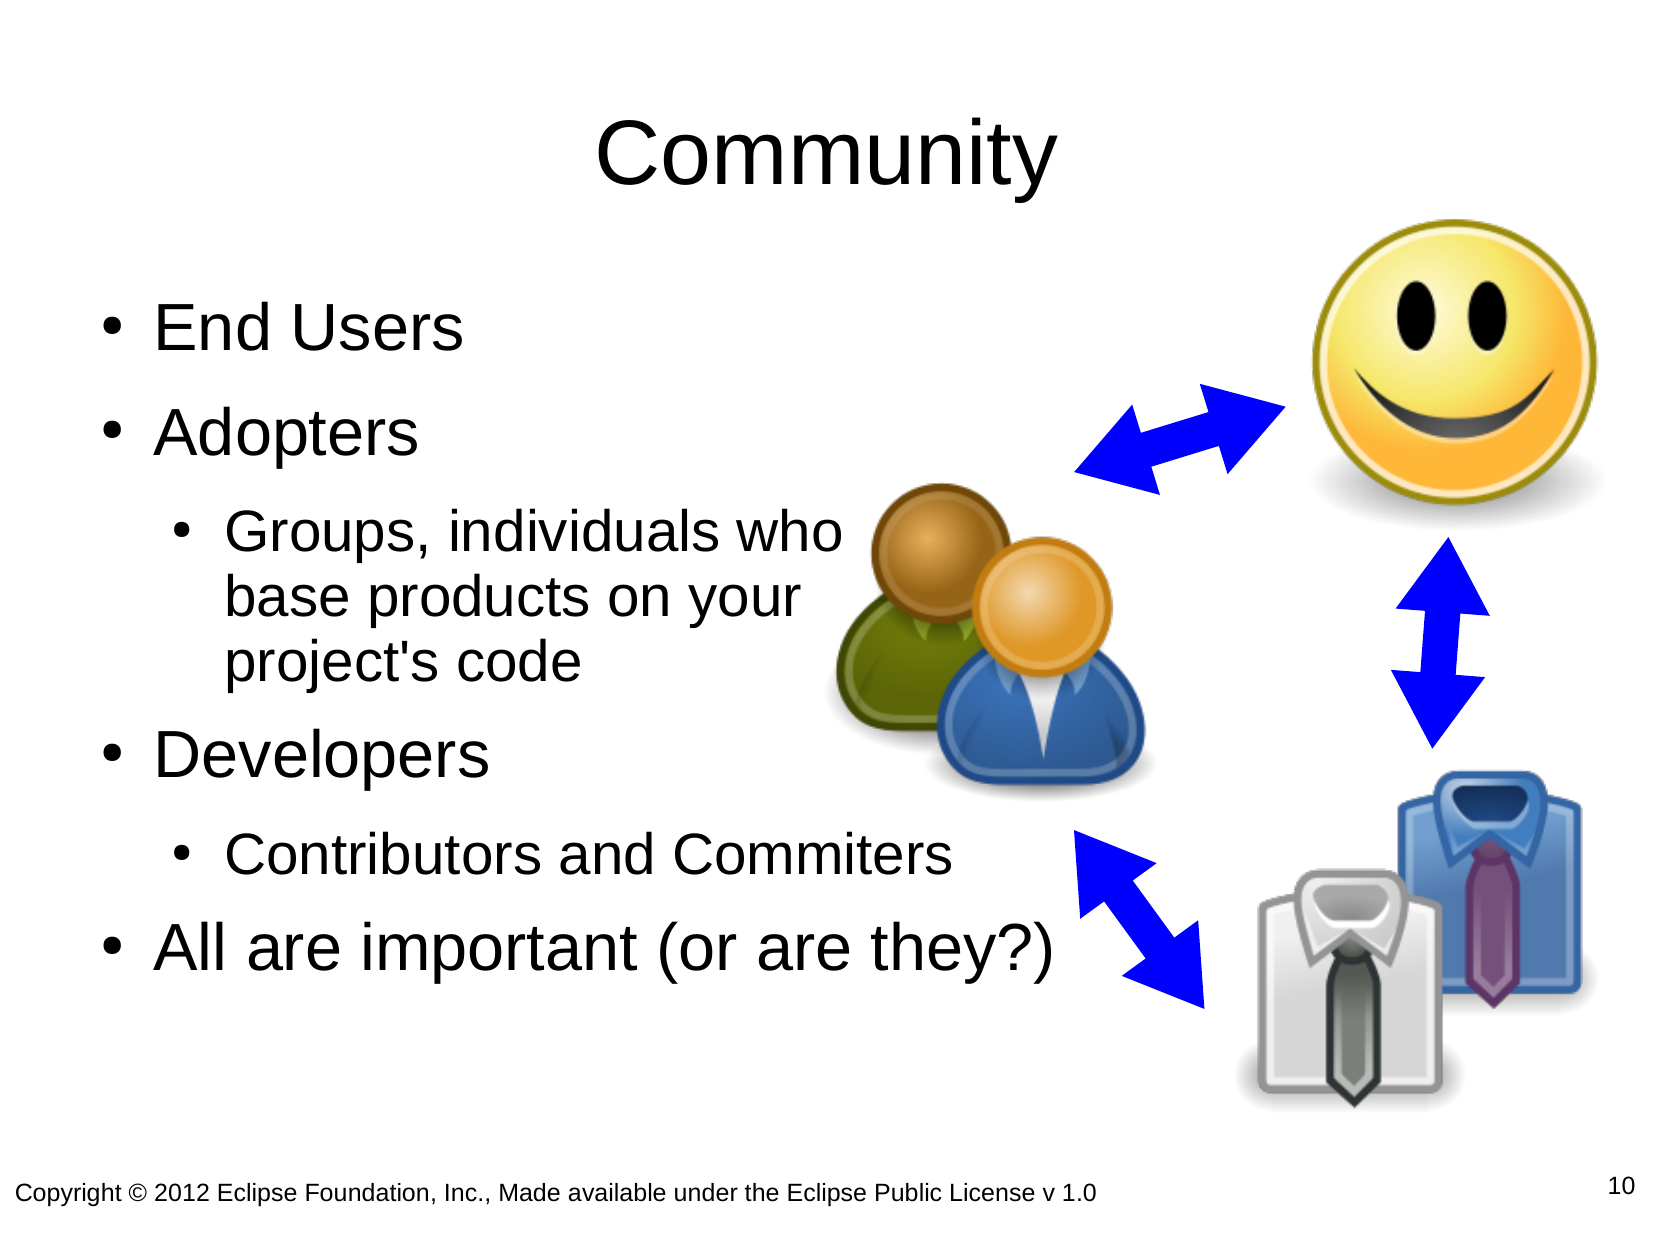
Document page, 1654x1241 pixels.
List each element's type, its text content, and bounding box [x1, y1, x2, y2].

picture [1236, 755, 1605, 1123]
title Community [82, 49, 1571, 257]
picture [1269, 185, 1637, 554]
list End Users Adopters Groups, individuals who base products on your project's code Developers Contributors and Commiters All are important (or are they?) [82, 290, 1571, 1109]
